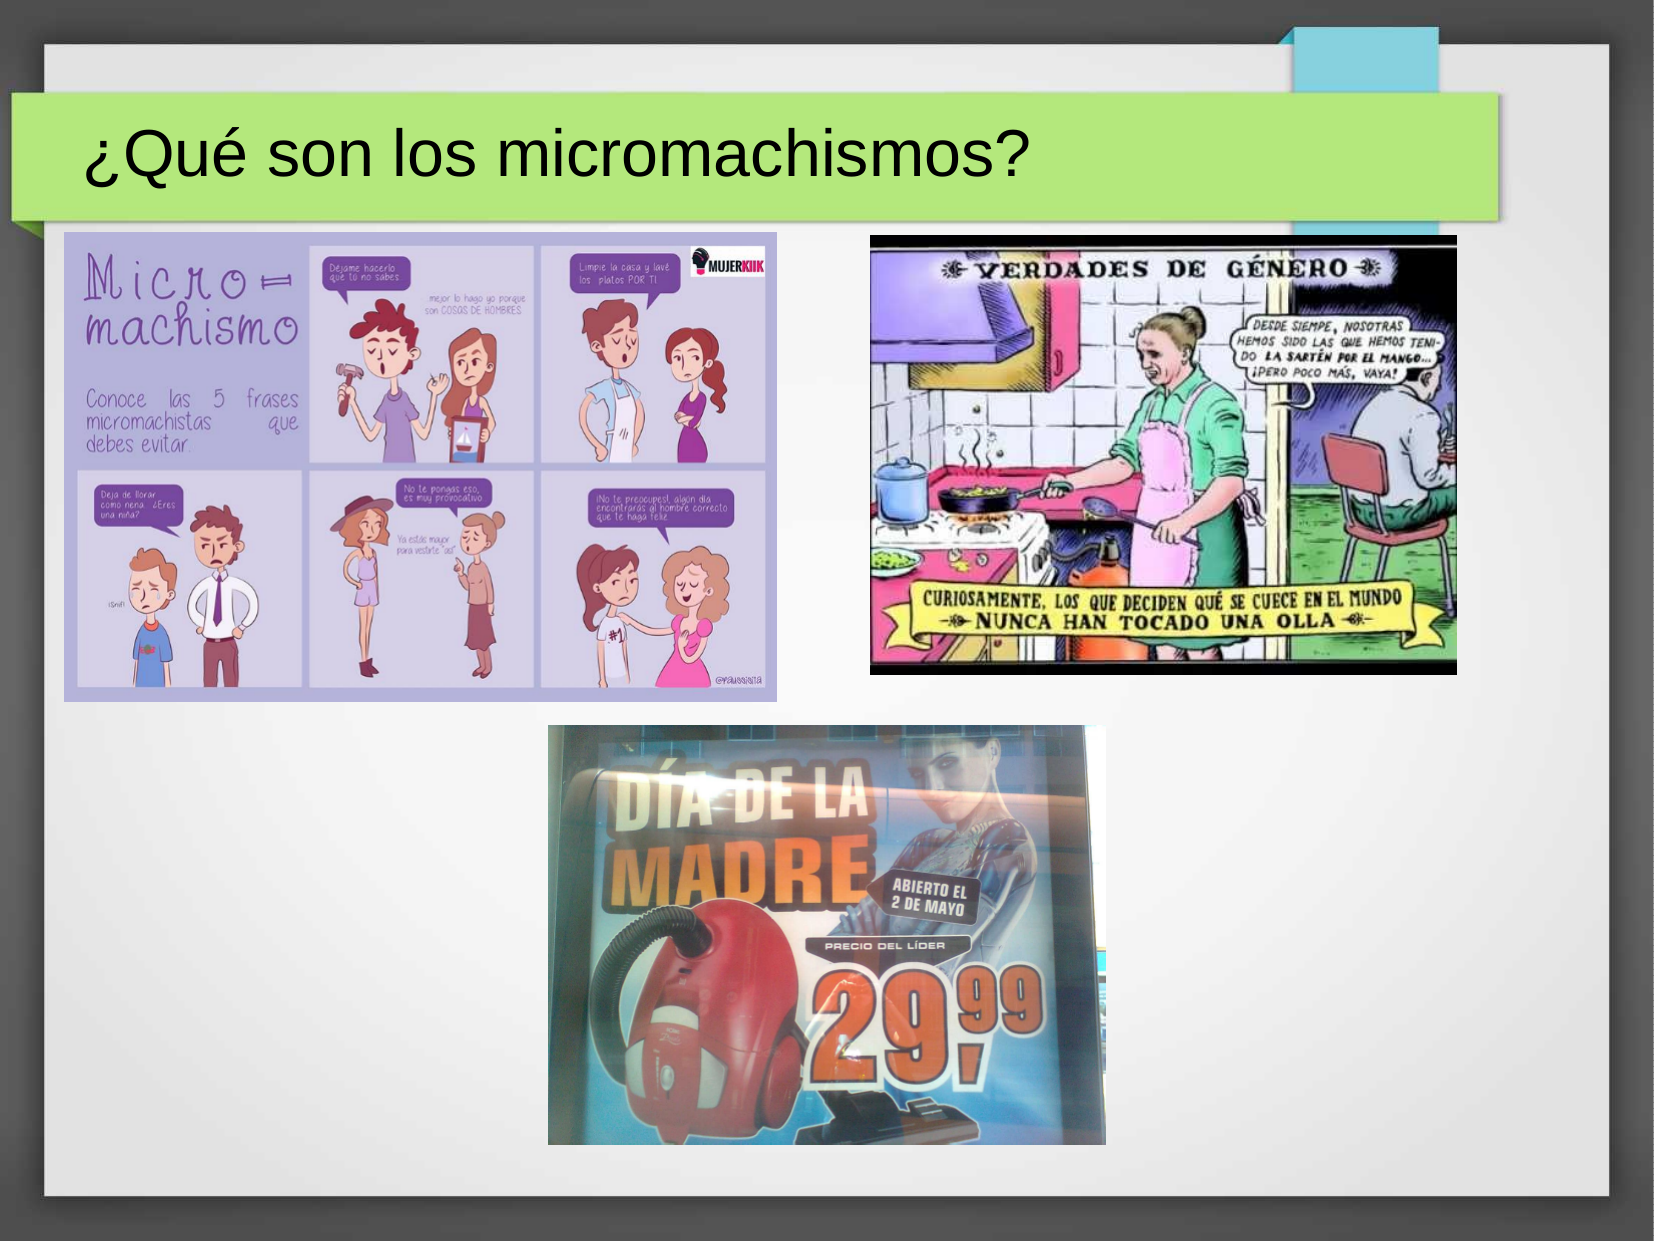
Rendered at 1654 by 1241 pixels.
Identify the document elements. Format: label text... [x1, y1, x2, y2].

title ¿Qué son los micromachismos? [82, 94, 1264, 213]
picture [0, 0, 1654, 1241]
